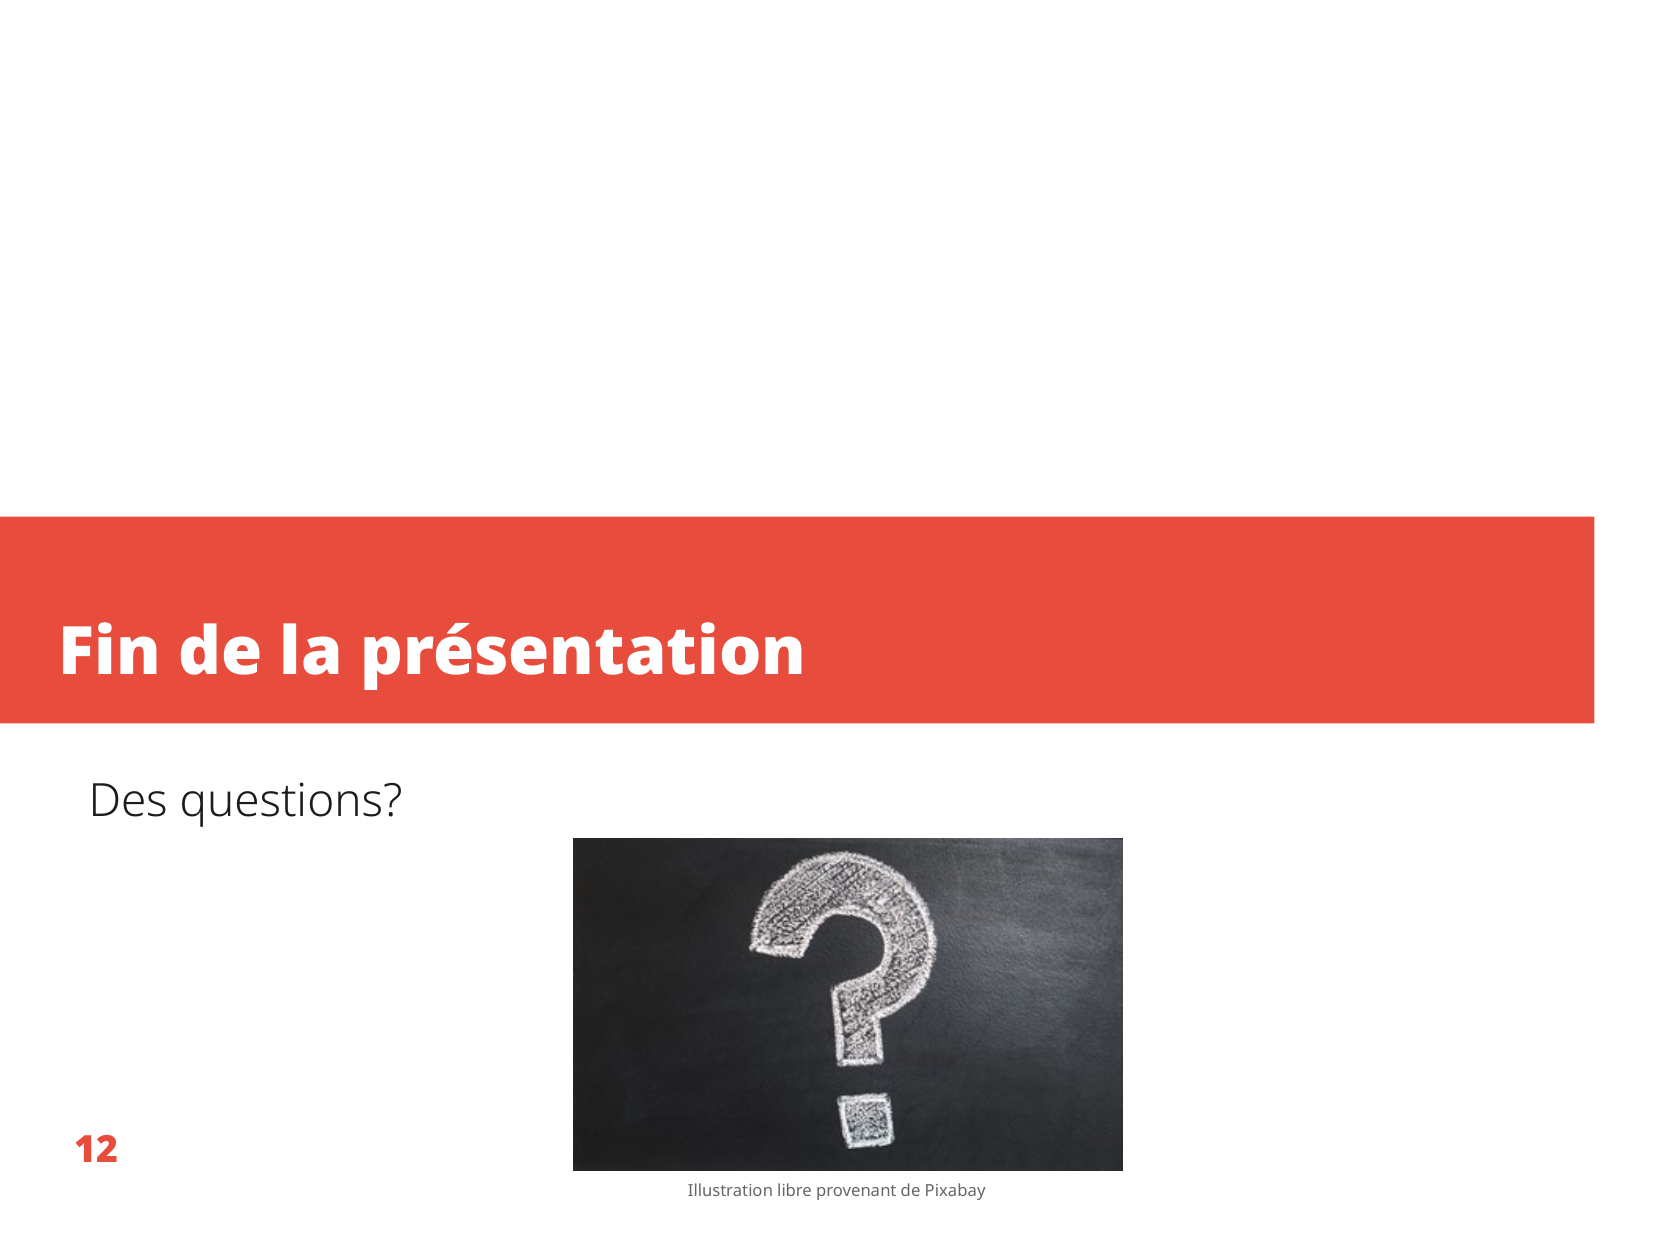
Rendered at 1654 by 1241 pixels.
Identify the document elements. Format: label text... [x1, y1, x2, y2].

picture [573, 838, 1123, 1171]
text_box Des questions? [88, 767, 1595, 851]
title Fin de la présentation [59, 546, 1595, 694]
text_box Illustration libre provenant de Pixabay [673, 1170, 1023, 1206]
